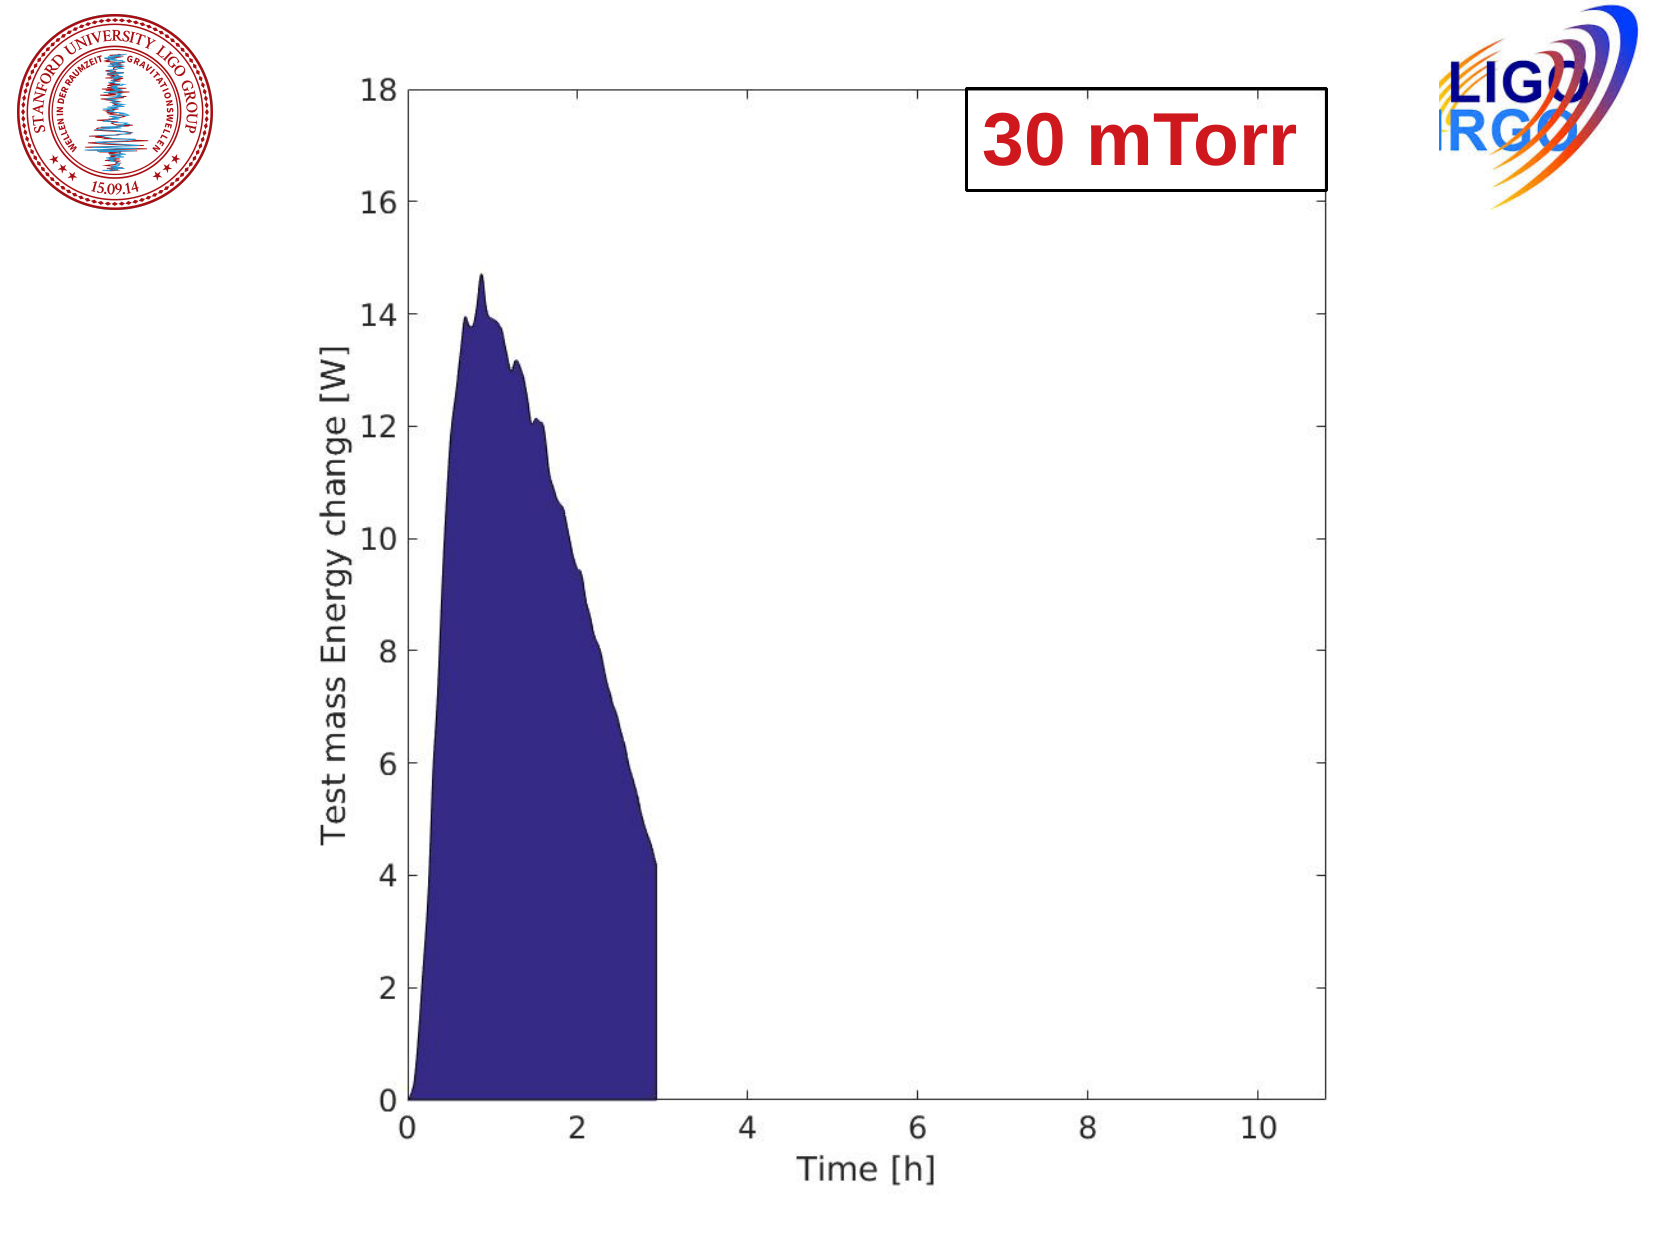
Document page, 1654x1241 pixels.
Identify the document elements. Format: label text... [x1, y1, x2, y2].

picture [253, 0, 1654, 1237]
text_box 30 mTorr [966, 88, 1327, 177]
picture [17, 14, 213, 210]
